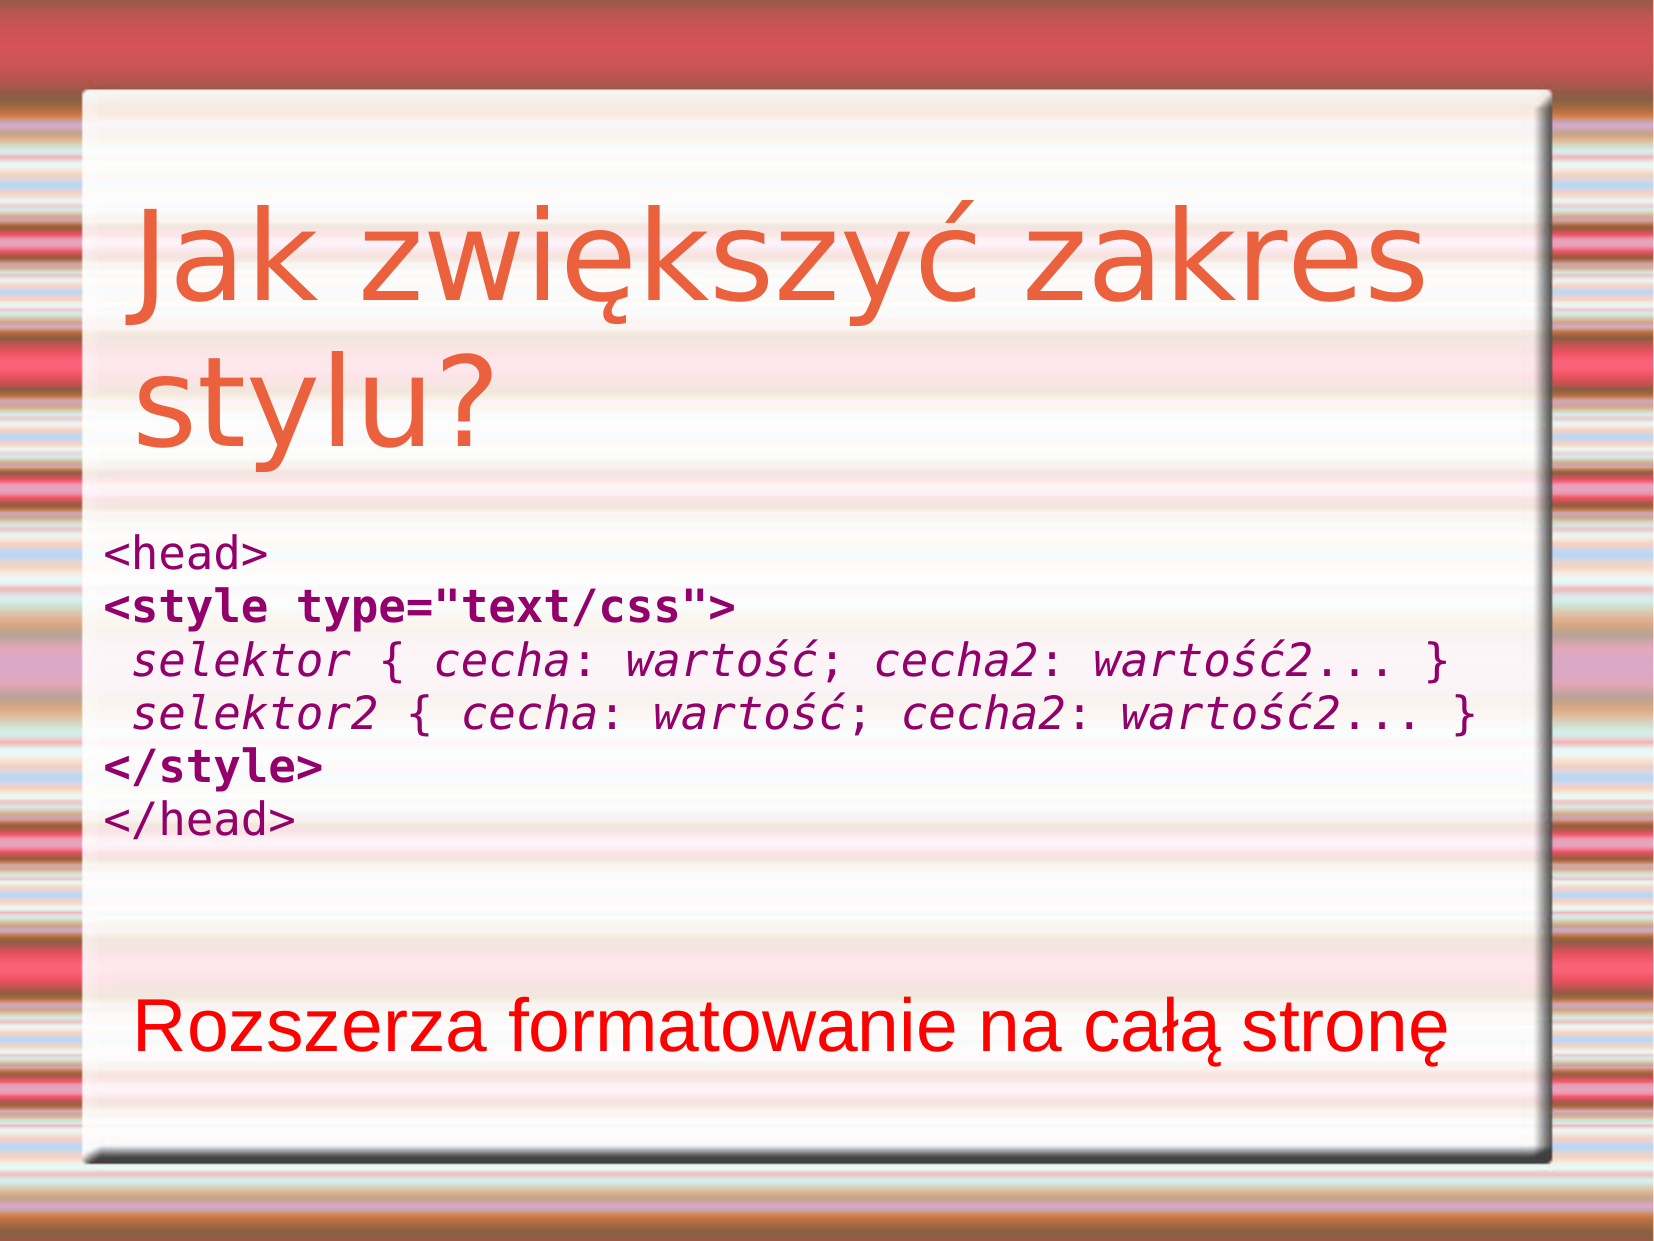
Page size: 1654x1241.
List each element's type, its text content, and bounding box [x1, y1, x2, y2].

text_box <head> <style type="text/css"> selektor { cecha: wartość; cecha2: wartość2... } selektor2 { cecha: wartość; cecha2: wartość2... } </style> </head> [88, 519, 1536, 855]
text_box Jak zwiększyć zakres stylu? [118, 177, 1477, 484]
text_box Rozszerza formatowanie na całą stronę [118, 976, 1536, 1076]
picture [0, 0, 1654, 1241]
